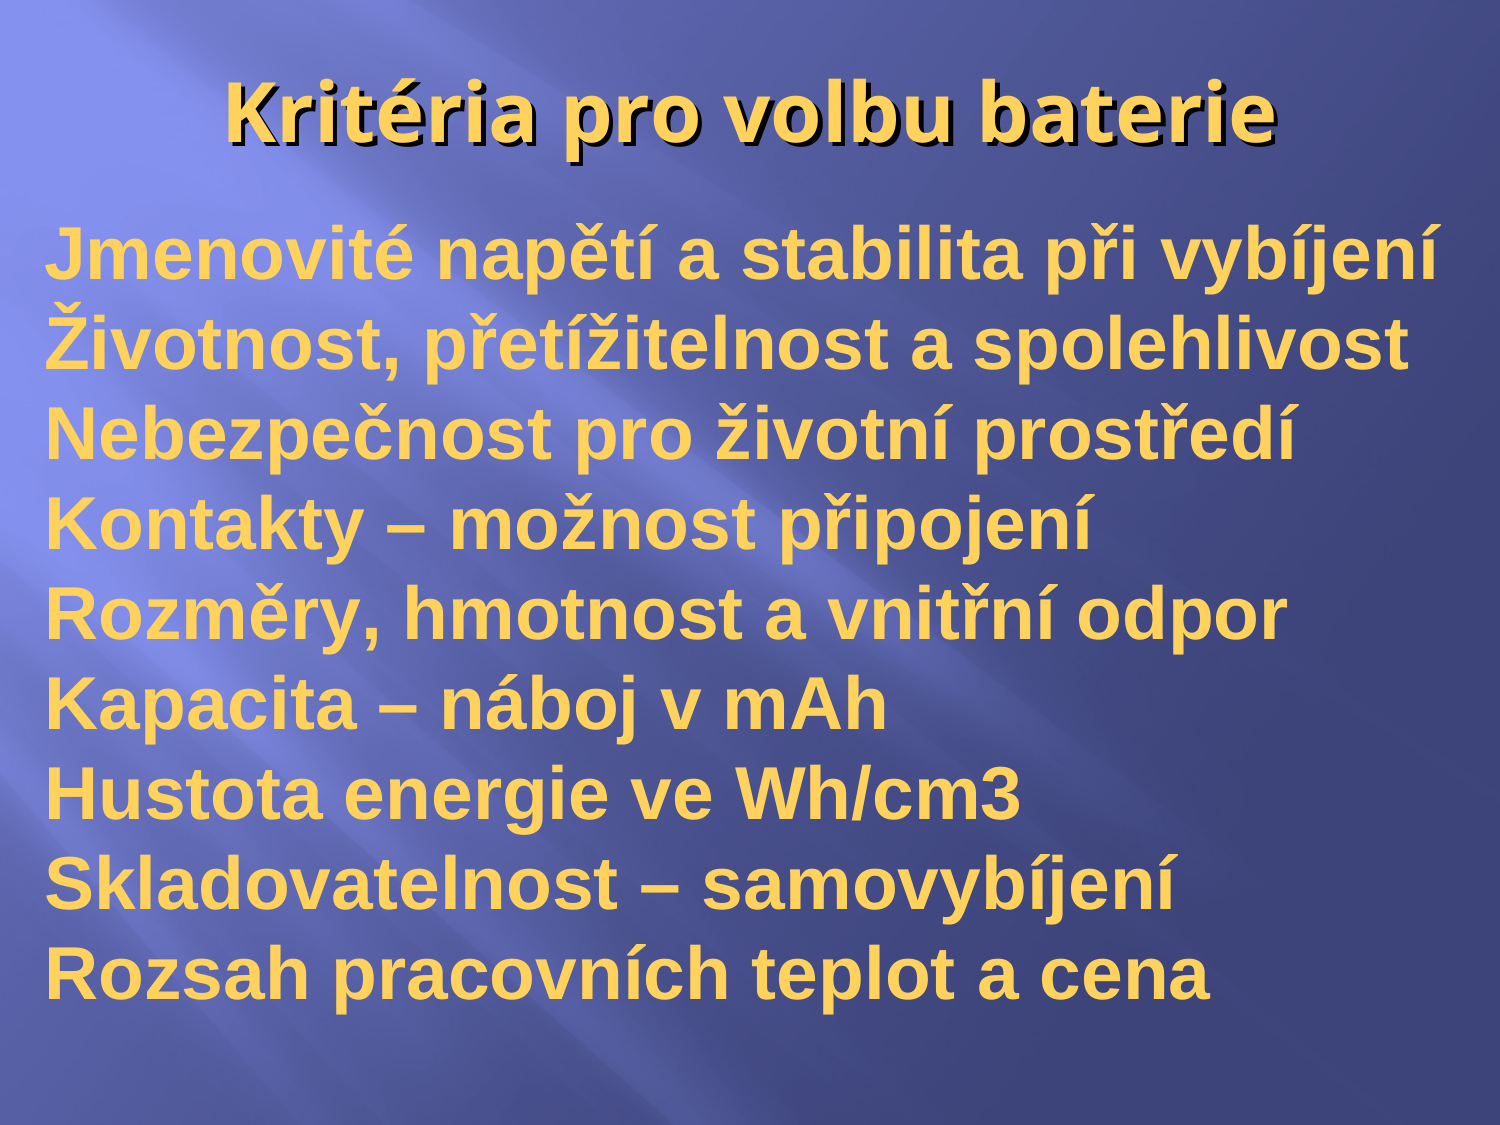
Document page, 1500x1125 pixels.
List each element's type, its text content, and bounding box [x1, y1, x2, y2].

picture [0, 0, 1500, 1125]
text_box Jmenovité napětí a stabilita při vybíjení Životnost, přetížitelnost a spolehlivost Nebezpečnost pro životní prostředí Kontakty – možnost připojení Rozměry, hmotnost a vnitřní odpor Kapacita – náboj v mAh Hustota energie ve Wh/cm3 Skladovatelnost – samovybíjení Rozsah pracovních teplot a cena [29, 172, 1471, 1047]
title Kritéria pro volbu baterie [64, 45, 1436, 172]
